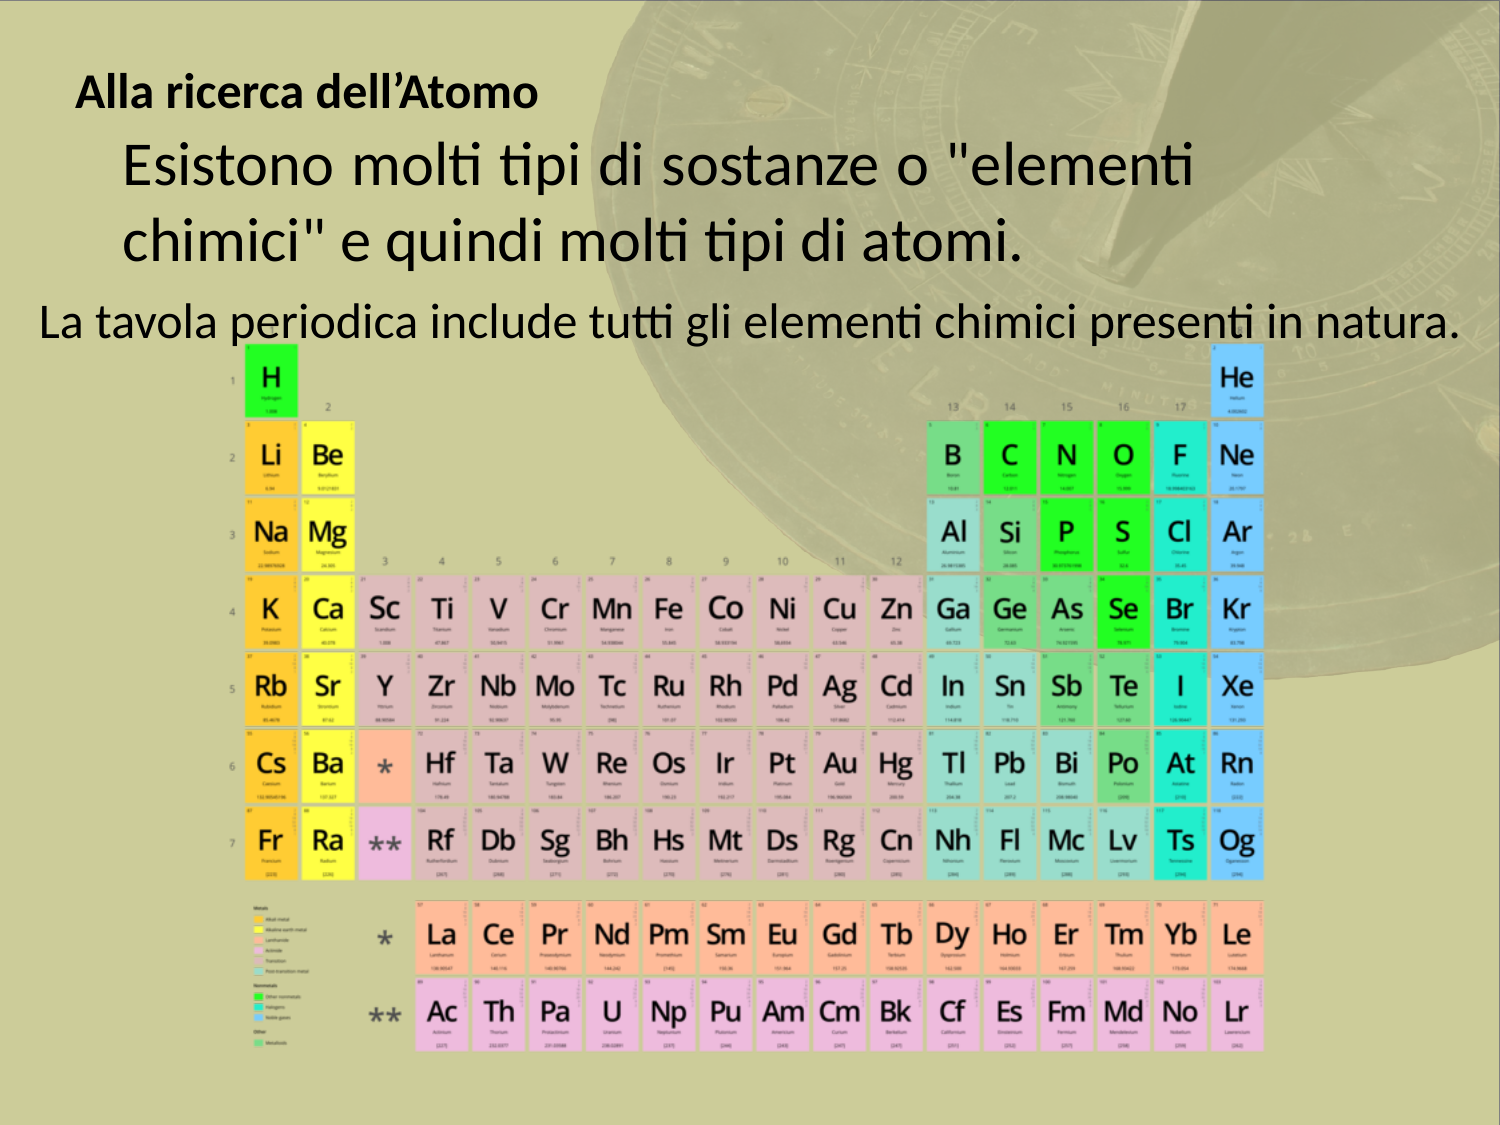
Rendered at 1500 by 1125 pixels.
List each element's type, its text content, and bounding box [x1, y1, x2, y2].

picture [216, 355, 1285, 1073]
text_box La tavola periodica include tutti gli elementi chimici presenti in natura. [16, 279, 1484, 355]
text_box Esistono molti tipi di sostanze o "elementi chimici" e quindi molti tipi di atomi. [122, 119, 1383, 276]
title Alla ricerca dell’Atomo [75, 56, 642, 120]
